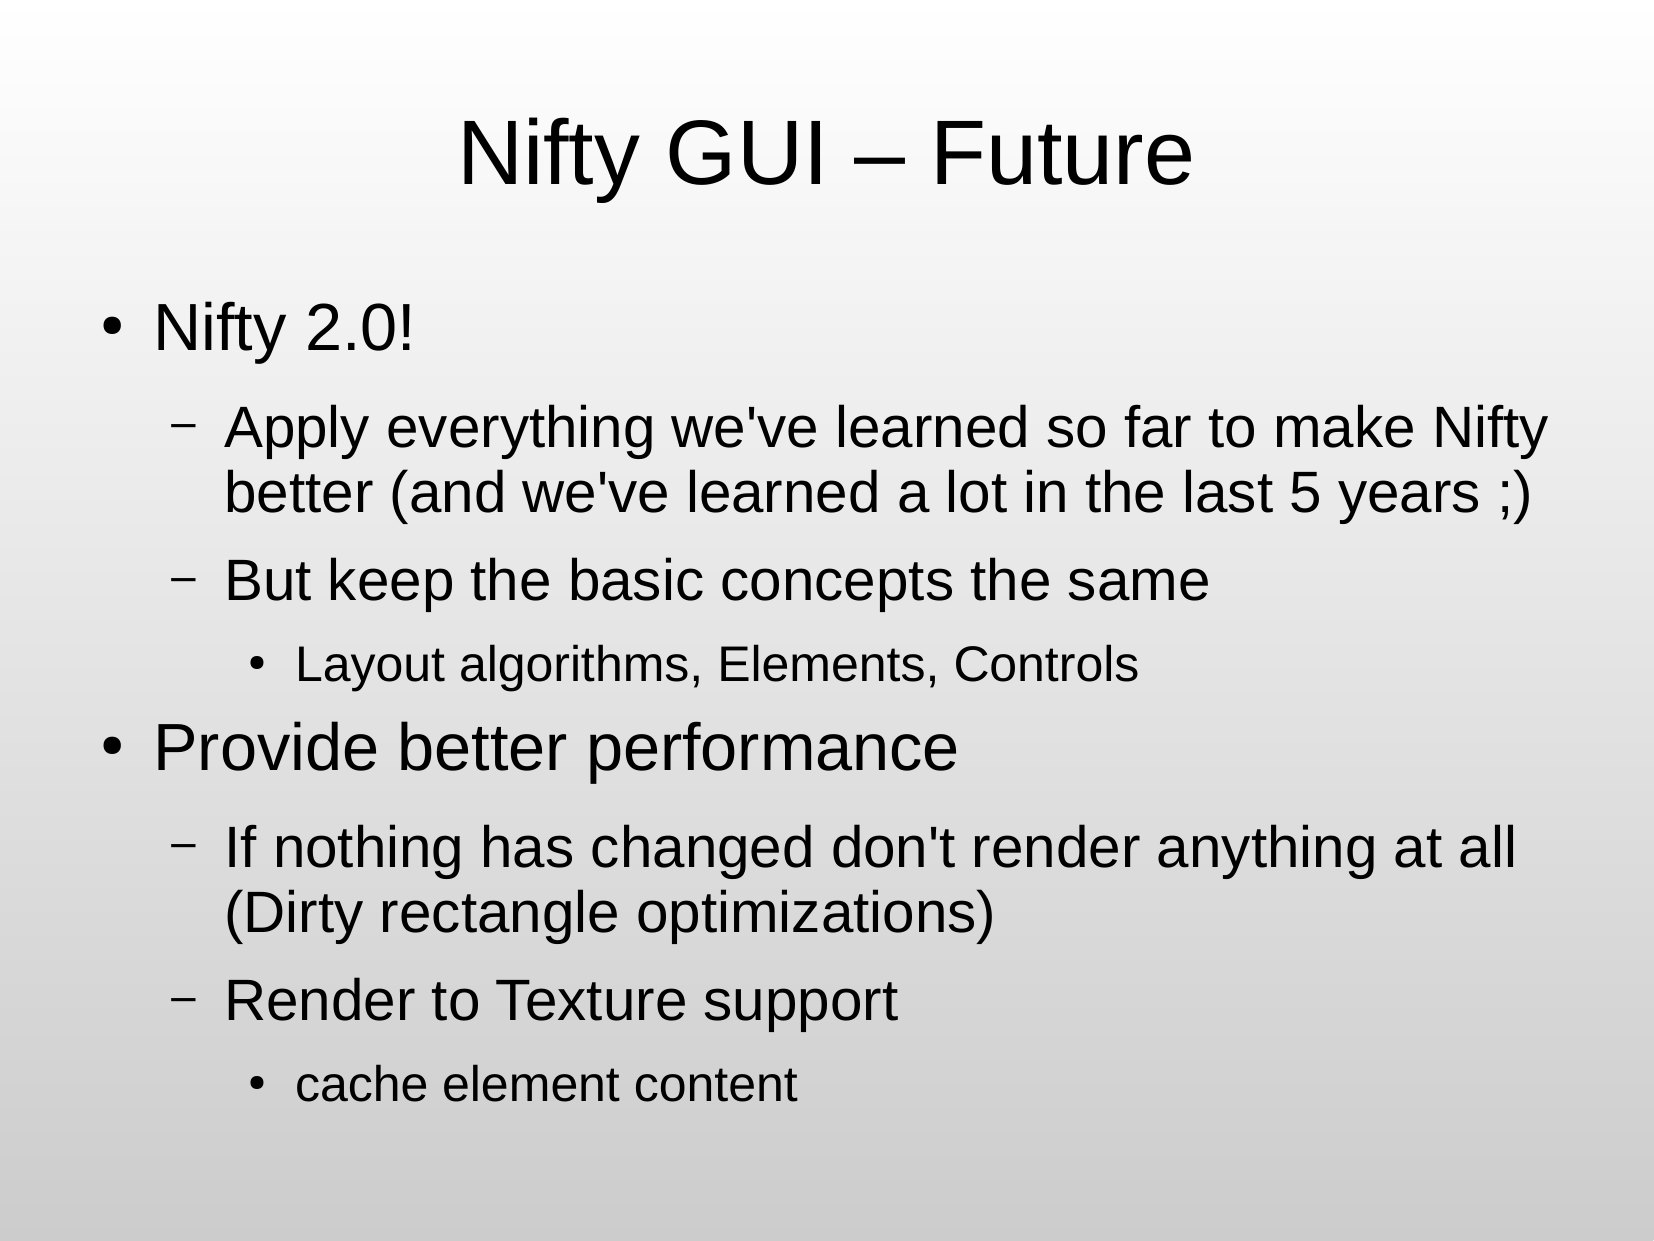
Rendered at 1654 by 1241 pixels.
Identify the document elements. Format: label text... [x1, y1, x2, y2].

title Nifty GUI – Future [82, 49, 1571, 257]
list Nifty 2.0! Apply everything we've learned so far to make Nifty better (and we've learned a lot in the last 5 years ;) But keep the basic concepts the same Layout algorithms, Elements, Controls Provide better performance If nothing has changed don't render anything at all (Dirty rectangle optimizations) Render to Texture support cache element content [82, 290, 1571, 1113]
